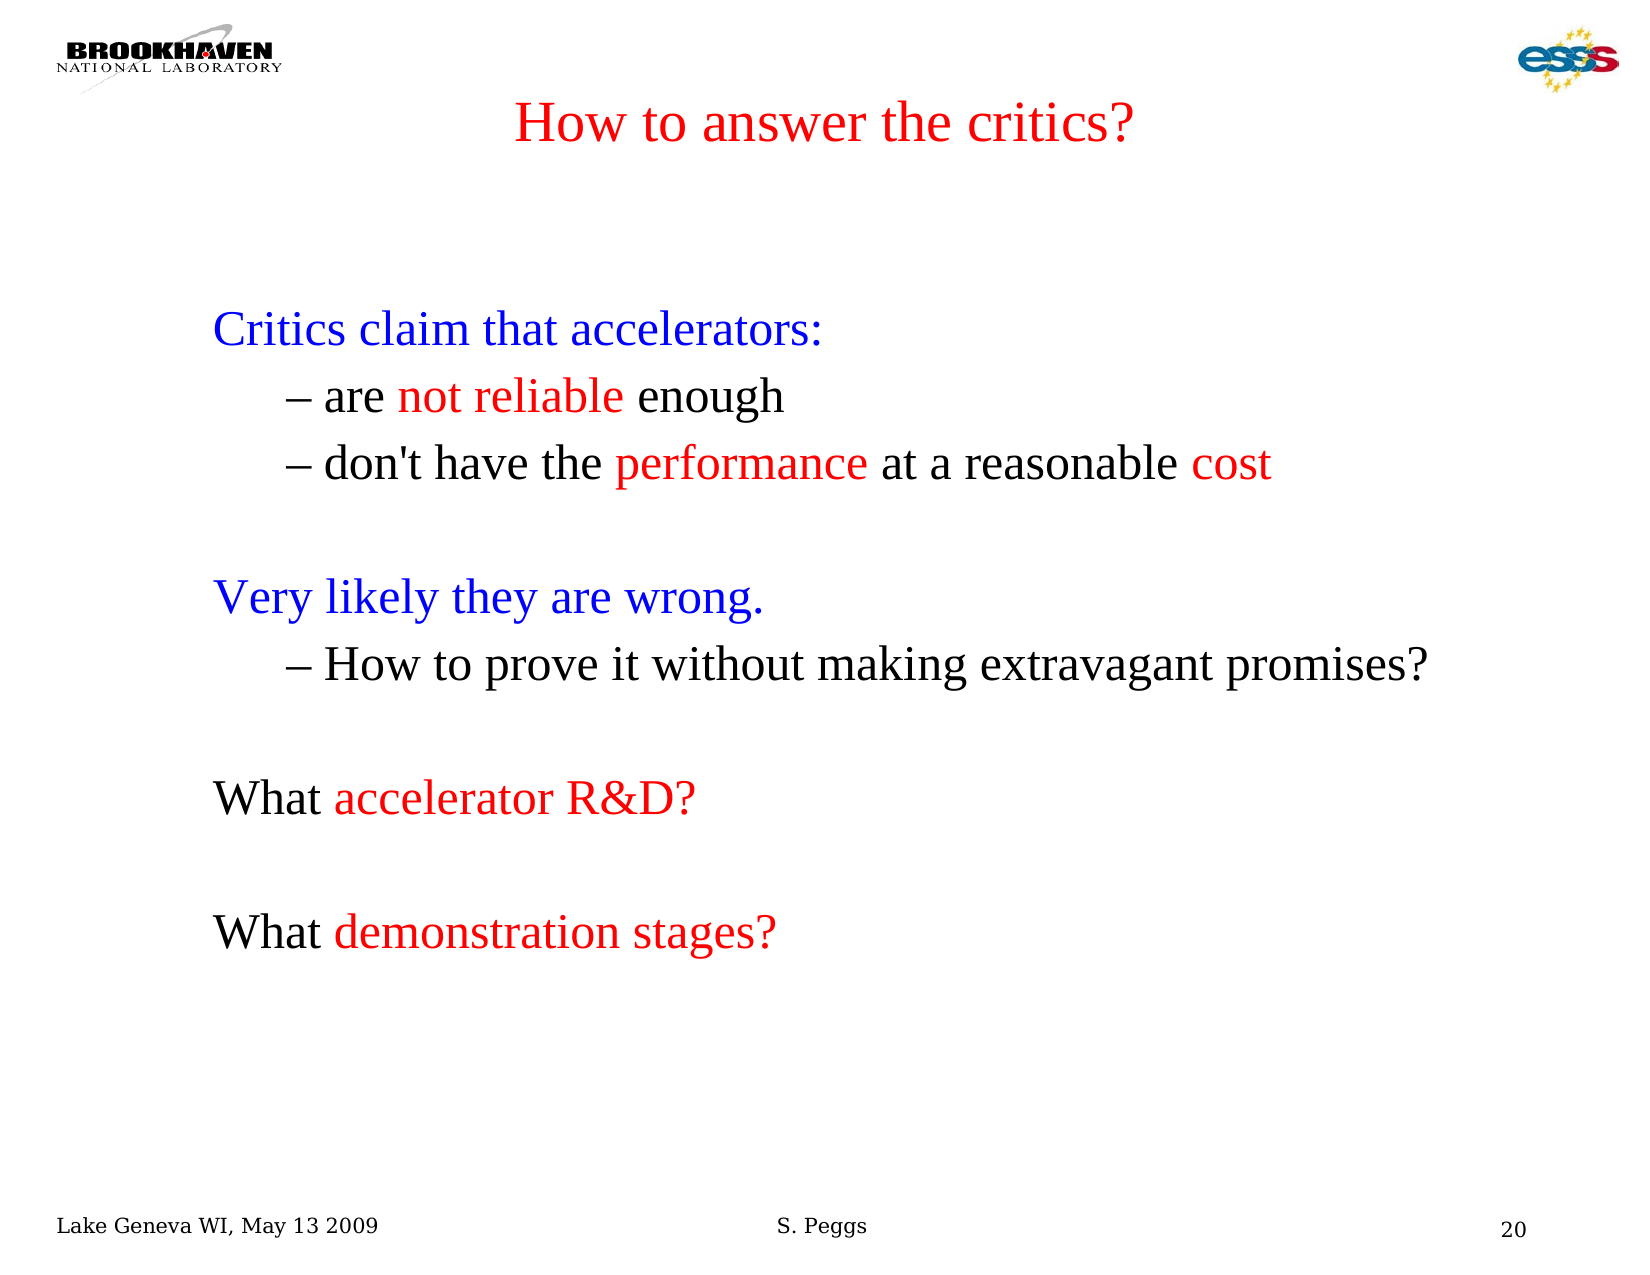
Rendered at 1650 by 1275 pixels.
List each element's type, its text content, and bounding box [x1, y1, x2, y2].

picture [1518, 25, 1619, 93]
text_box How to answer the critics? [382, 85, 1268, 173]
picture [56, 24, 282, 94]
text_box Critics claim that accelerators: – are not reliable enough – don't have the performance at a reasonable cost Very likely they are wrong. – How to prove it without making extravagant promises? What accelerator R&D? What demonstration stages? [212, 300, 1438, 1040]
picture [1555, 52, 1566, 57]
